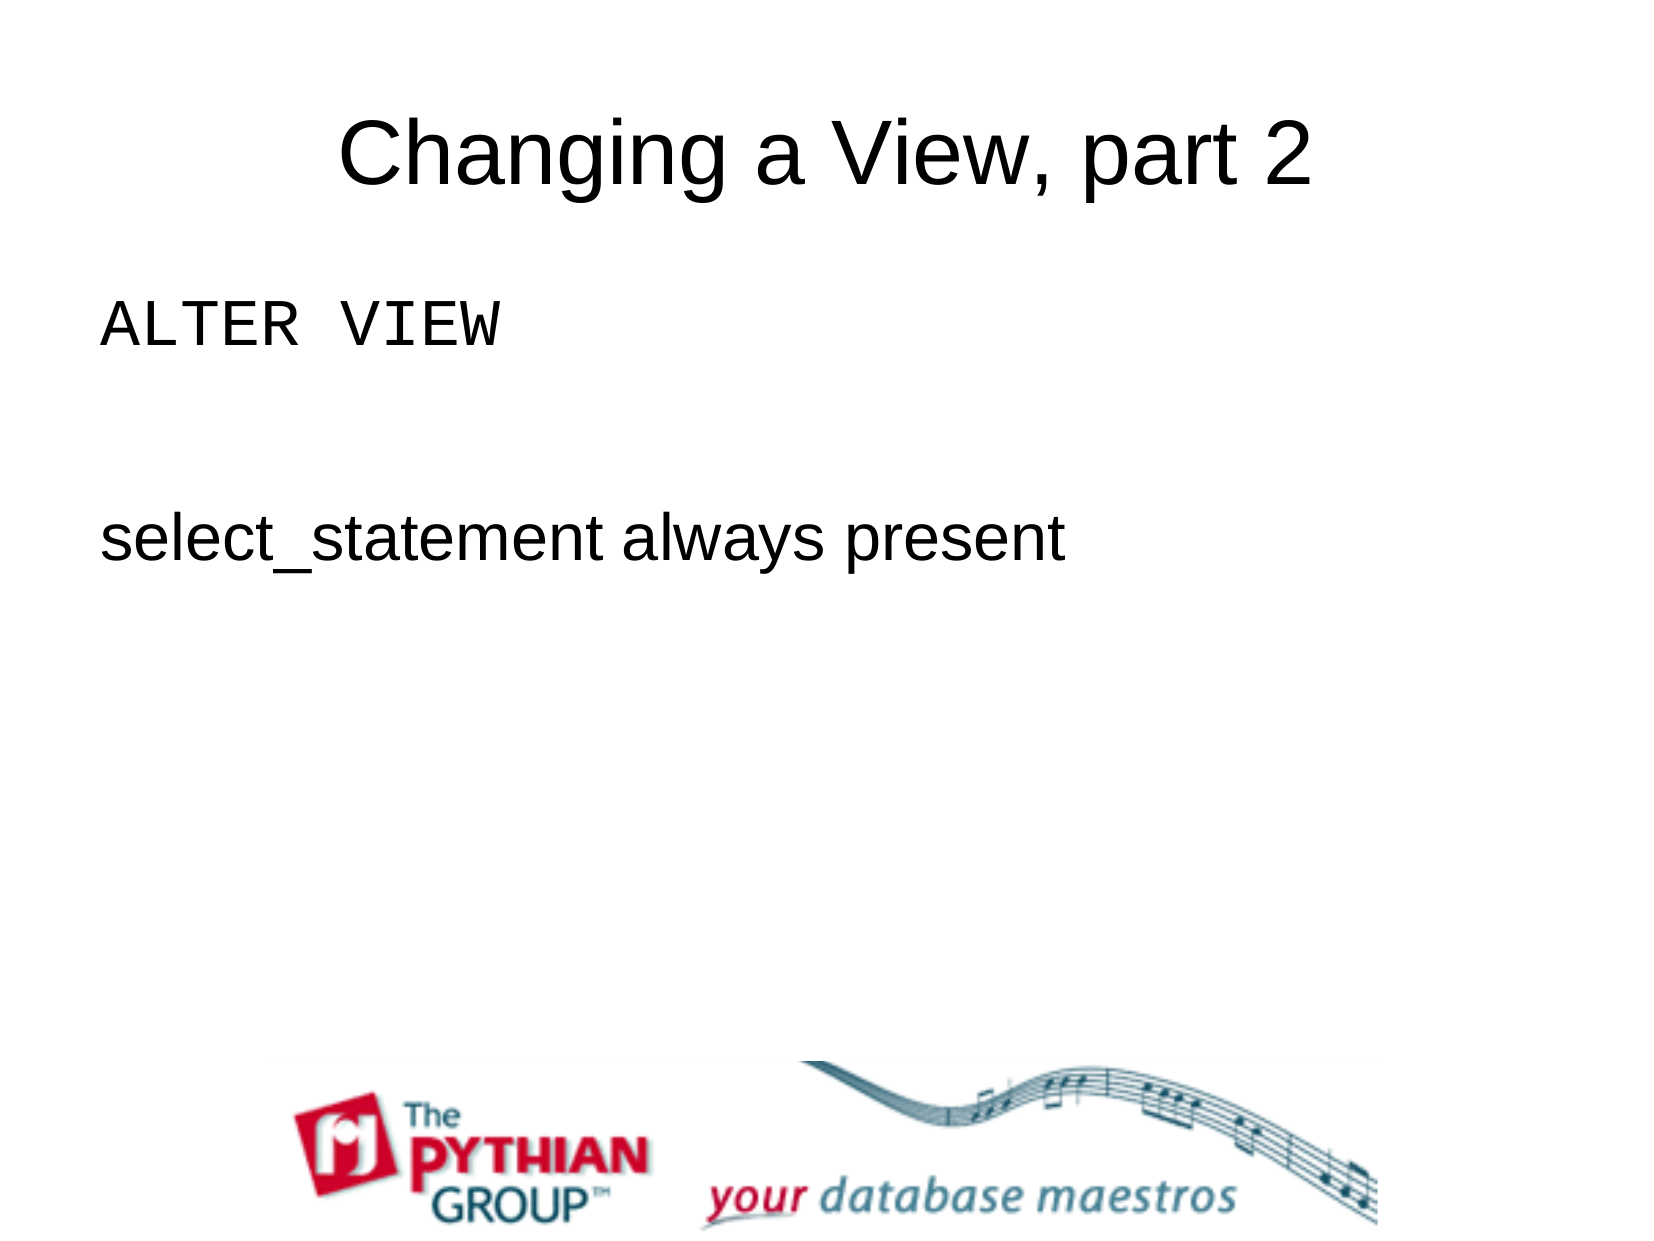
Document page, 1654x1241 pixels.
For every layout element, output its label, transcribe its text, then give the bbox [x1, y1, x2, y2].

title Changing a View, part 2 [82, 49, 1571, 257]
picture [266, 1094, 1378, 1241]
list ALTER VIEW select_statement always present [82, 290, 1571, 1094]
